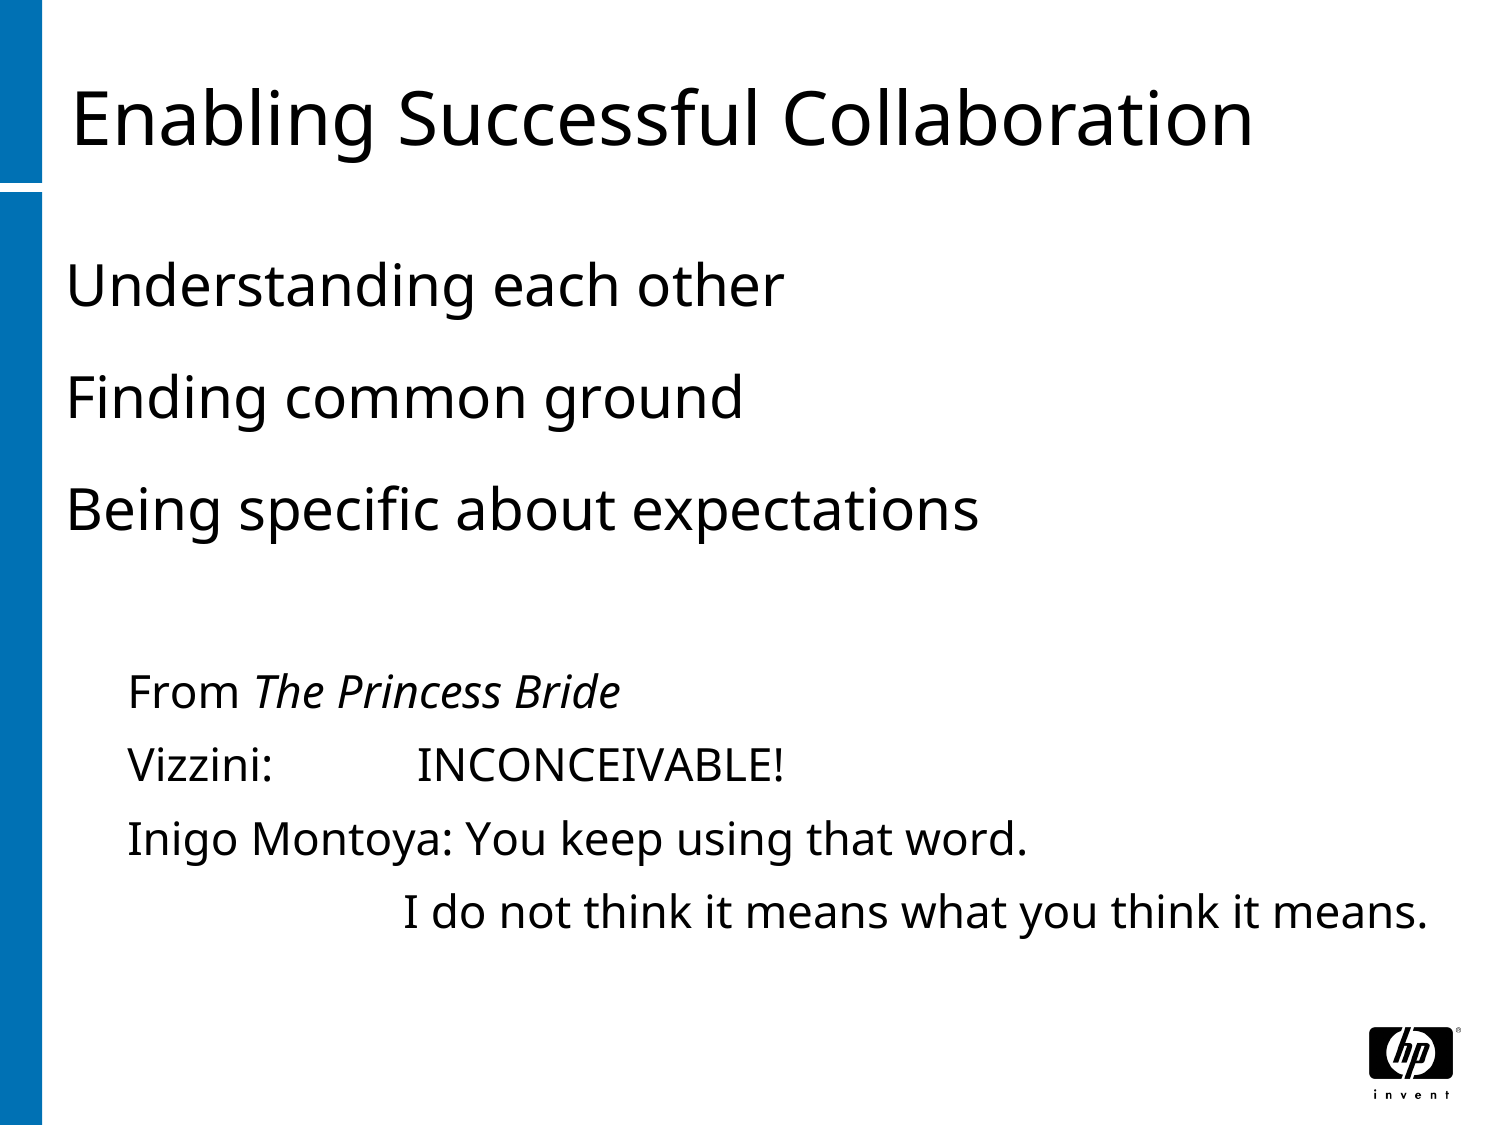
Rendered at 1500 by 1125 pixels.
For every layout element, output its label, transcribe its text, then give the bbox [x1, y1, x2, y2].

picture [1369, 1027, 1461, 1099]
list Understanding each other Finding common ground Being specific about expectations [65, 237, 1422, 982]
title Enabling Successful Collaboration [70, 26, 1422, 198]
text_box From The Princess Bride Vizzini: INCONCEIVABLE! Inigo Montoya: You keep using that word. I do not think it means what you think it means. [112, 637, 1399, 945]
